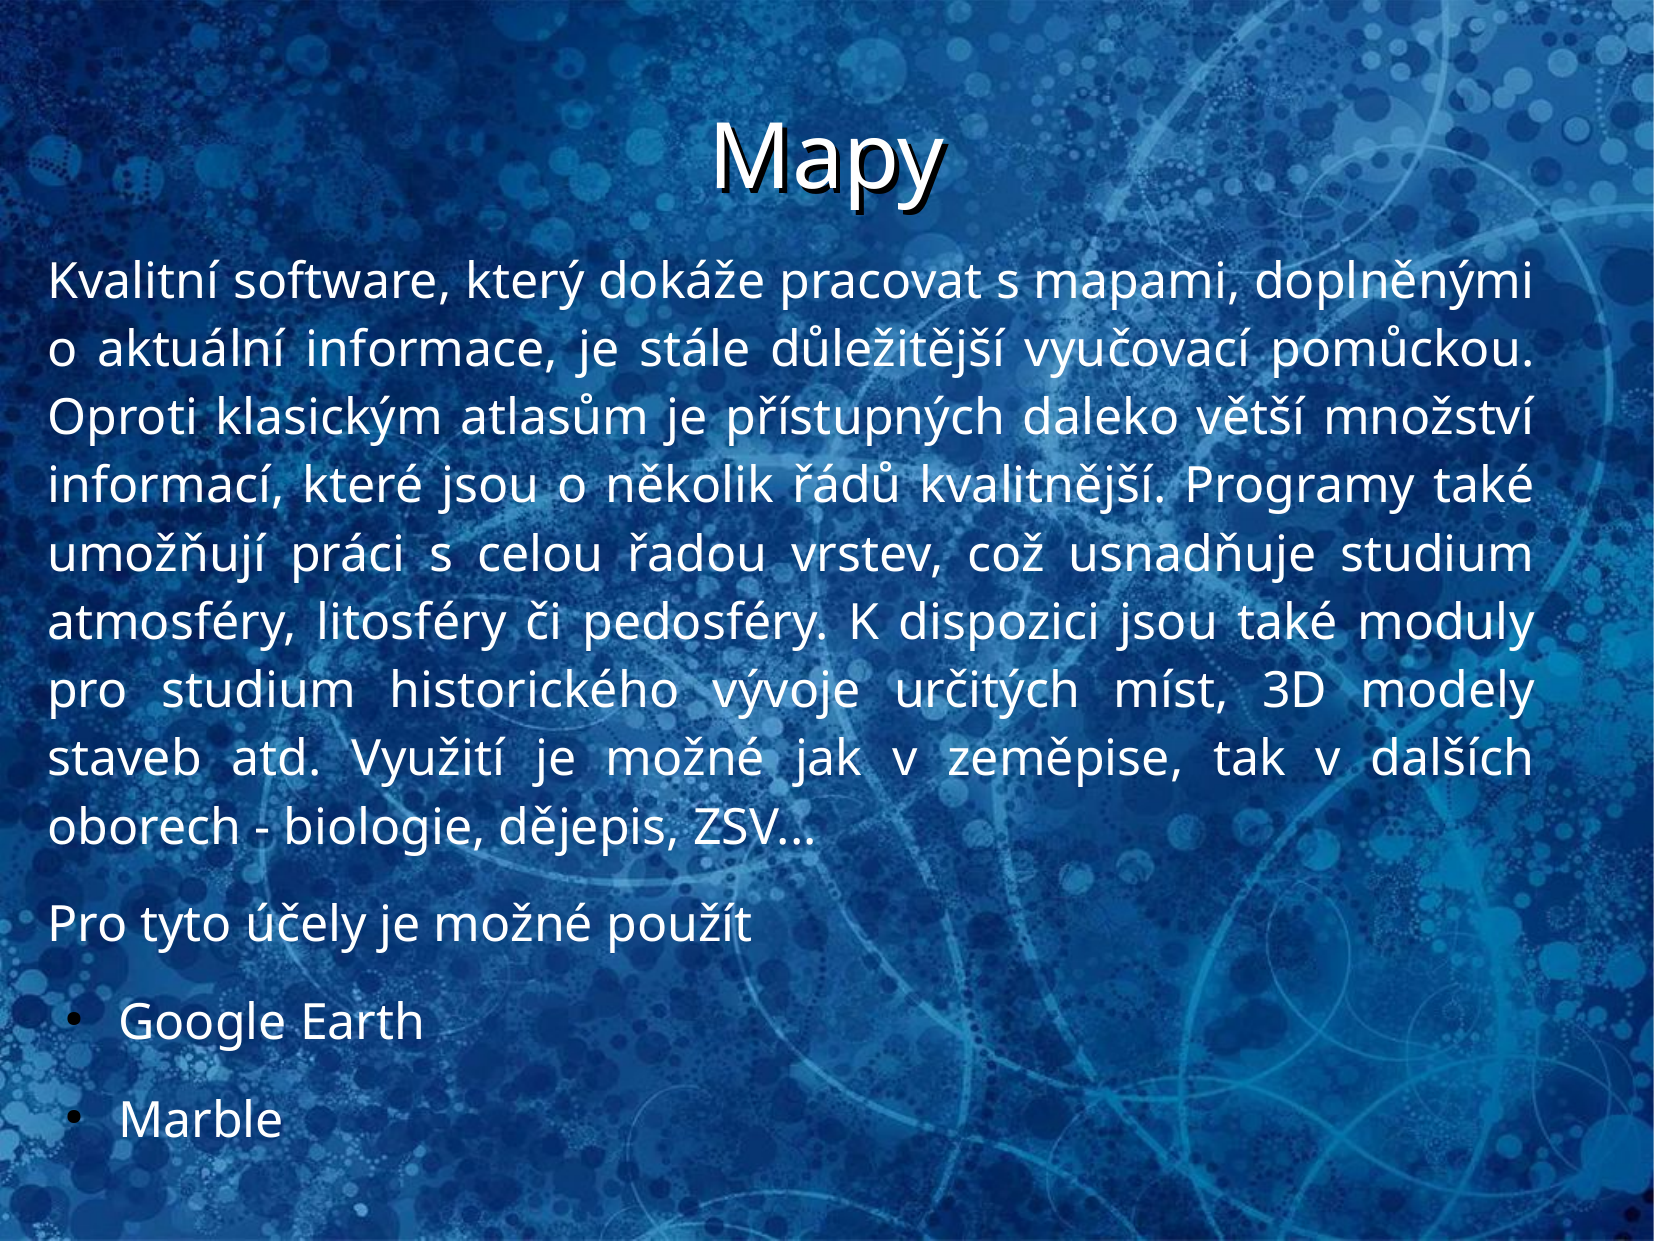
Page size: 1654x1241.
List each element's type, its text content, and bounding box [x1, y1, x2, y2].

title Mapy [82, 49, 1571, 257]
picture [0, 0, 1654, 1241]
list Kvalitní software, který dokáže pracovat s mapami, doplněnými o aktuální informace, je stále důležitější vyučovací pomůckou. Oproti klasickým atlasům je přístupných daleko větší množství informací, které jsou o několik řádů kvalitnější. Programy také umožňují práci s celou řadou vrstev, což usnadňuje studium atmosféry, litosféry či pedosféry. K dispozici jsou také moduly pro studium historického vývoje určitých míst, 3D modely staveb atd. Využití je možné jak v zeměpise, tak v dalších oborech - biologie, dějepis, ZSV... Pro tyto účely je možné použít Google Earth Marble [47, 244, 1536, 1123]
